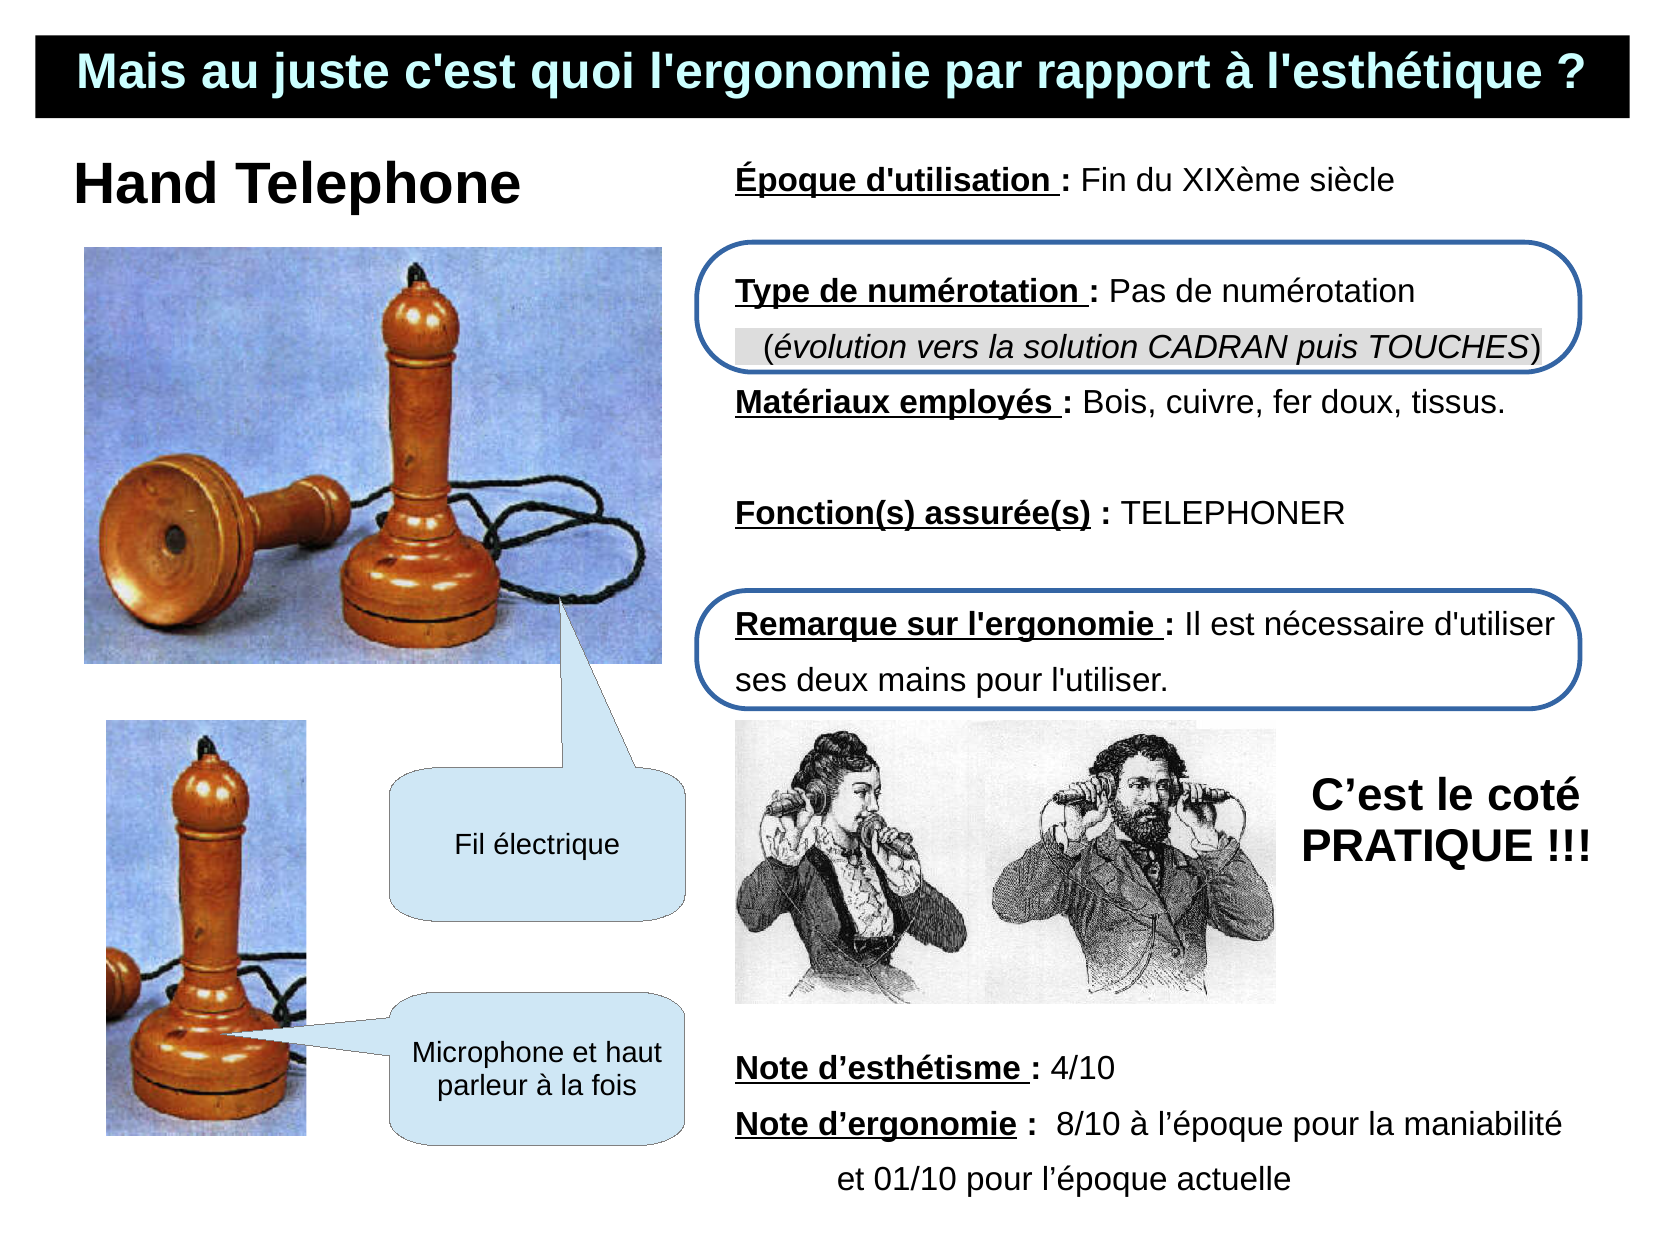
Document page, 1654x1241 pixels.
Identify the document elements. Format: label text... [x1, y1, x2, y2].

text_box Fil électrique [389, 597, 686, 922]
text_box Époque d'utilisation : Fin du XIXème siècle Type de numérotation : Pas de numérotation (évolution vers la solution CADRAN puis TOUCHES) Matériaux employés : Bois, cuivre, fer doux, tissus. Fonction(s) assurée(s) : TELEPHONER Remarque sur l'ergonomie : Il est nécessaire d'utiliser ses deux mains pour l'utiliser. Note d’esthétisme : 4/10 Note d’ergonomie : 8/10 à l’époque pour la maniabilité et 01/10 pour l’époque actuelle [720, 336, 1580, 622]
text_box Hand Telephone [58, 143, 538, 225]
text_box Époque d'utilisation : Fin du XIXème siècle Type de numérotation : Pas de numérotation (évolution vers la solution CADRAN puis TOUCHES) Matériaux employés : Bois, cuivre, fer doux, tissus. Fonction(s) assurée(s) : TELEPHONER Remarque sur l'ergonomie : Il est nécessaire d'utiliser ses deux mains pour l'utiliser. Note d’esthétisme : 4/10 Note d’ergonomie : 8/10 à l’époque pour la maniabilité et 01/10 pour l’époque actuelle [720, 135, 1580, 278]
picture [735, 720, 1276, 1004]
text_box Époque d'utilisation : Fin du XIXème siècle Type de numérotation : Pas de numérotation (évolution vers la solution CADRAN puis TOUCHES) Matériaux employés : Bois, cuivre, fer doux, tissus. Fonction(s) assurée(s) : TELEPHONER Remarque sur l'ergonomie : Il est nécessaire d'utiliser ses deux mains pour l'utiliser. Note d’esthétisme : 4/10 Note d’ergonomie : 8/10 à l’époque pour la maniabilité et 01/10 pour l’époque actuelle [720, 245, 1577, 369]
text_box Époque d'utilisation : Fin du XIXème siècle Type de numérotation : Pas de numérotation (évolution vers la solution CADRAN puis TOUCHES) Matériaux employés : Bois, cuivre, fer doux, tissus. Fonction(s) assurée(s) : TELEPHONER Remarque sur l'ergonomie : Il est nécessaire d'utiliser ses deux mains pour l'utiliser. Note d’esthétisme : 4/10 Note d’ergonomie : 8/10 à l’époque pour la maniabilité et 01/10 pour l’époque actuelle [720, 677, 1580, 1218]
text_box Mais au juste c'est quoi l'ergonomie par rapport à l'esthétique ? [35, 35, 1630, 119]
text_box Microphone et haut parleur à la fois [220, 992, 685, 1146]
text_box Époque d'utilisation : Fin du XIXème siècle Type de numérotation : Pas de numérotation (évolution vers la solution CADRAN puis TOUCHES) Matériaux employés : Bois, cuivre, fer doux, tissus. Fonction(s) assurée(s) : TELEPHONER Remarque sur l'ergonomie : Il est nécessaire d'utiliser ses deux mains pour l'utiliser. Note d’esthétisme : 4/10 Note d’ergonomie : 8/10 à l’époque pour la maniabilité et 01/10 pour l’époque actuelle [720, 593, 1577, 706]
picture [84, 247, 662, 664]
picture [106, 720, 307, 1137]
text_box C’est le coté PRATIQUE !!! [1275, 761, 1618, 904]
